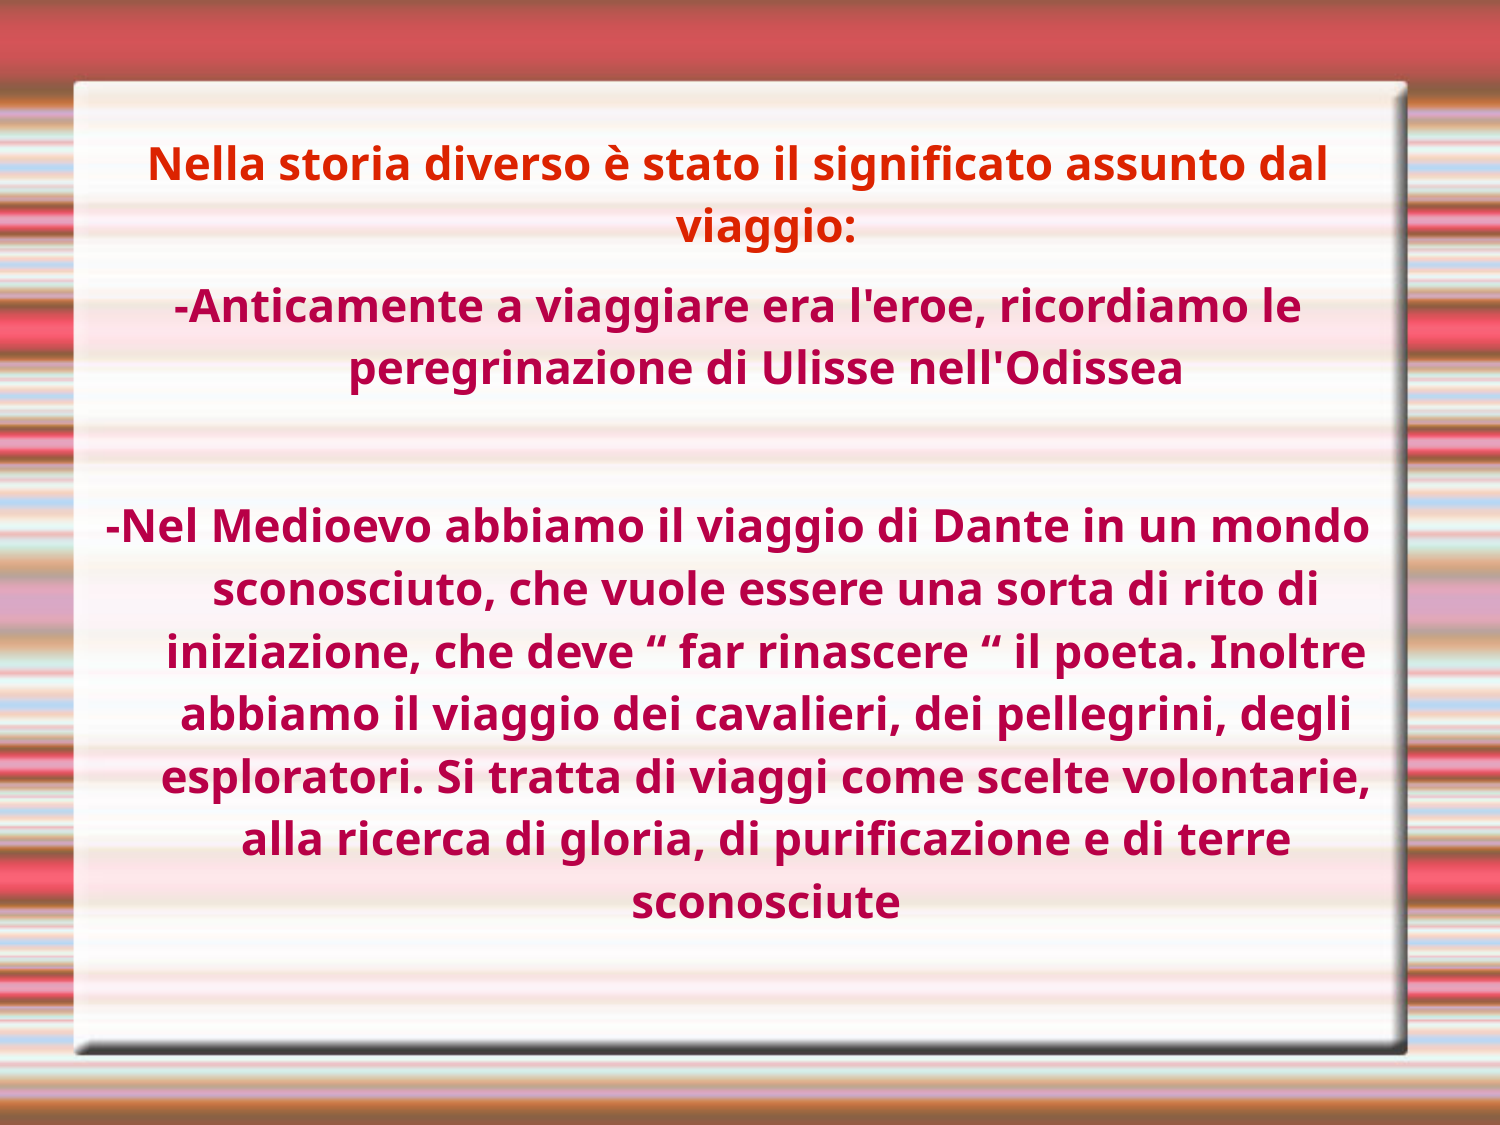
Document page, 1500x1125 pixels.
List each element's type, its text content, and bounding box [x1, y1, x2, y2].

title [1417, 0, 1425, 141]
picture [0, 0, 1500, 1125]
subtitle Nella storia diverso è stato il significato assunto dal viaggio: -Anticamente a viaggiare era l'eroe, ricordiamo le peregrinazione di Ulisse nell'Odissea -Nel Medioevo abbiamo il viaggio di Dante in un mondo sconosciuto, che vuole essere una sorta di rito di iniziazione, che deve “ far rinascere “ il poeta. Inoltre abbiamo il viaggio dei cavalieri, dei pellegrini, degli esploratori. Si tratta di viaggi come scelte volontarie, alla ricerca di gloria, di purificazione e di terre sconosciute [88, 59, 1388, 1004]
